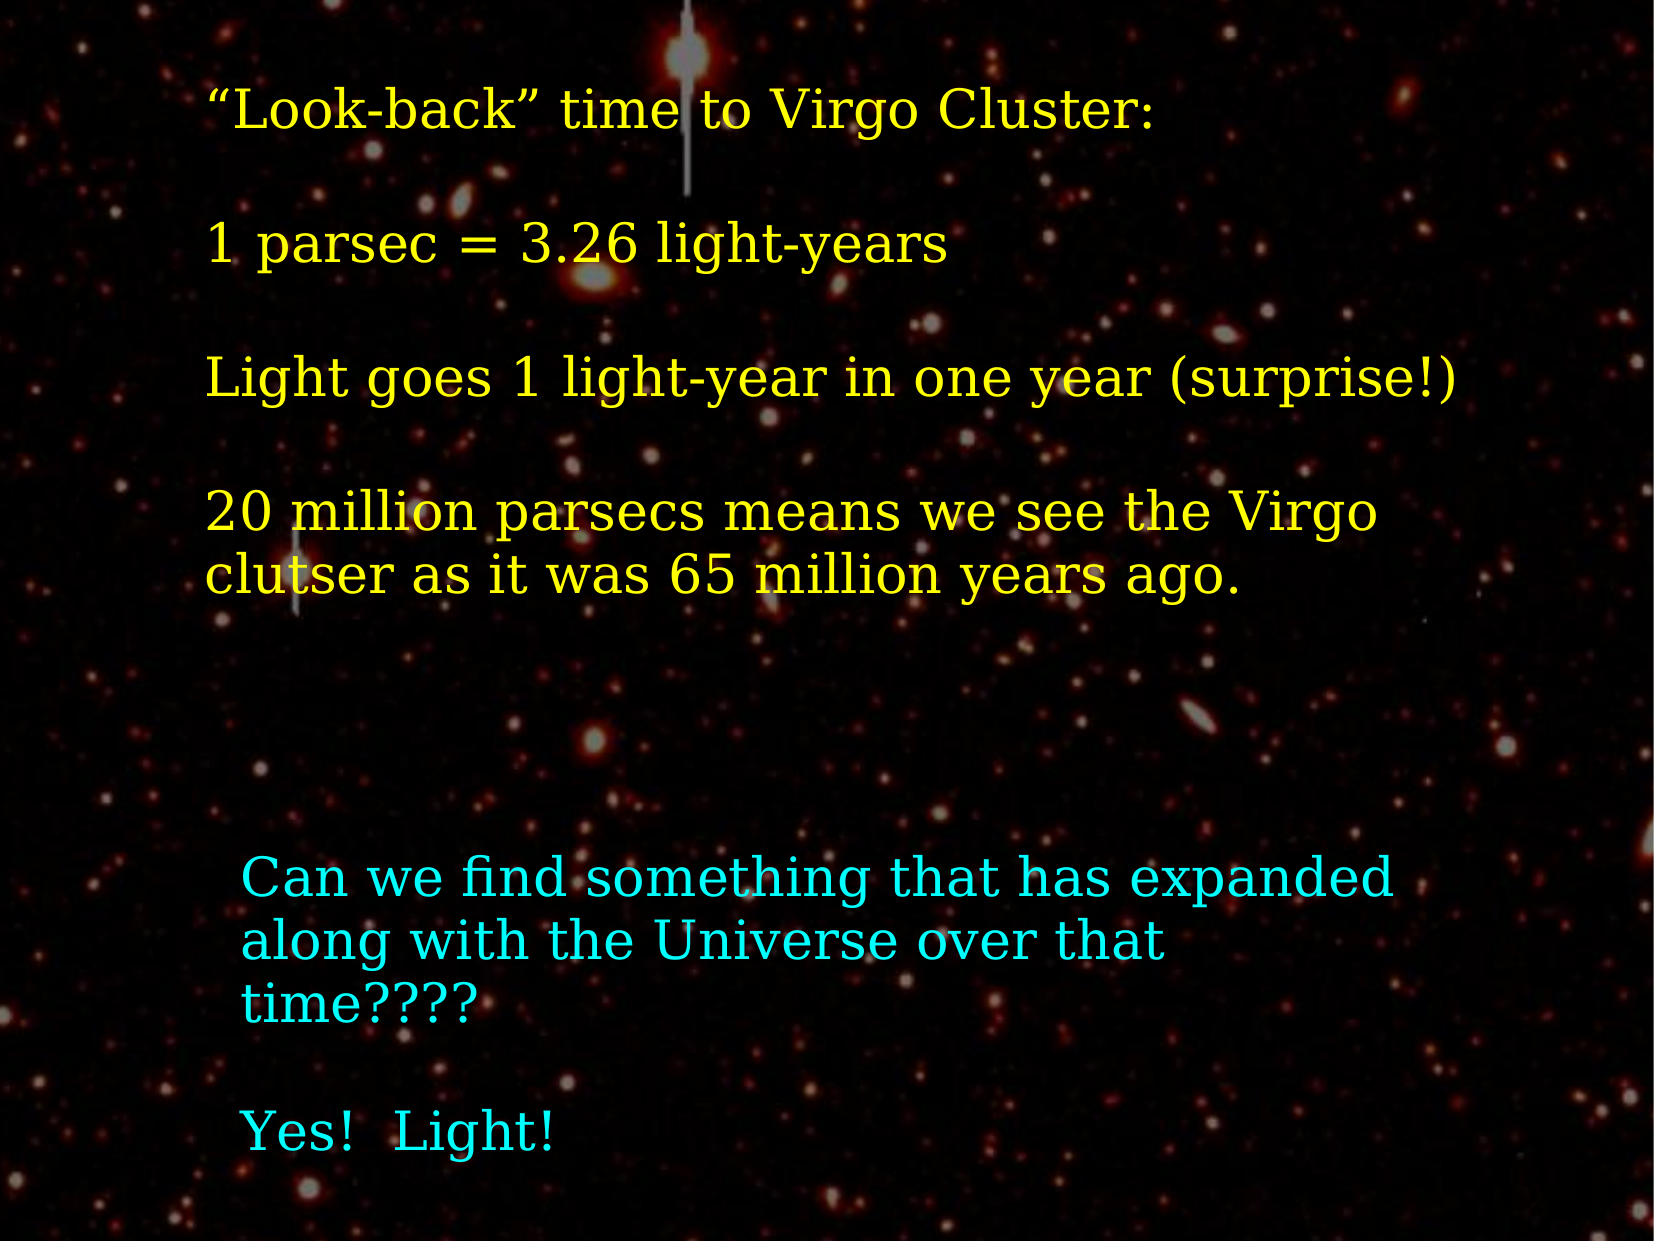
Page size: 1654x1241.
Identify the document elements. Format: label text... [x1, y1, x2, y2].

text_box Can we find something that has expanded along with the Universe over that time???? Yes! Light! [240, 845, 1414, 1163]
picture [0, 0, 1654, 1241]
text_box “Look-back” time to Virgo Cluster: 1 parsec = 3.26 light-years Light goes 1 light-year in one year (surprise!) 20 million parsecs means we see the Virgo clutser as it was 65 million years ago. [204, 78, 1506, 614]
